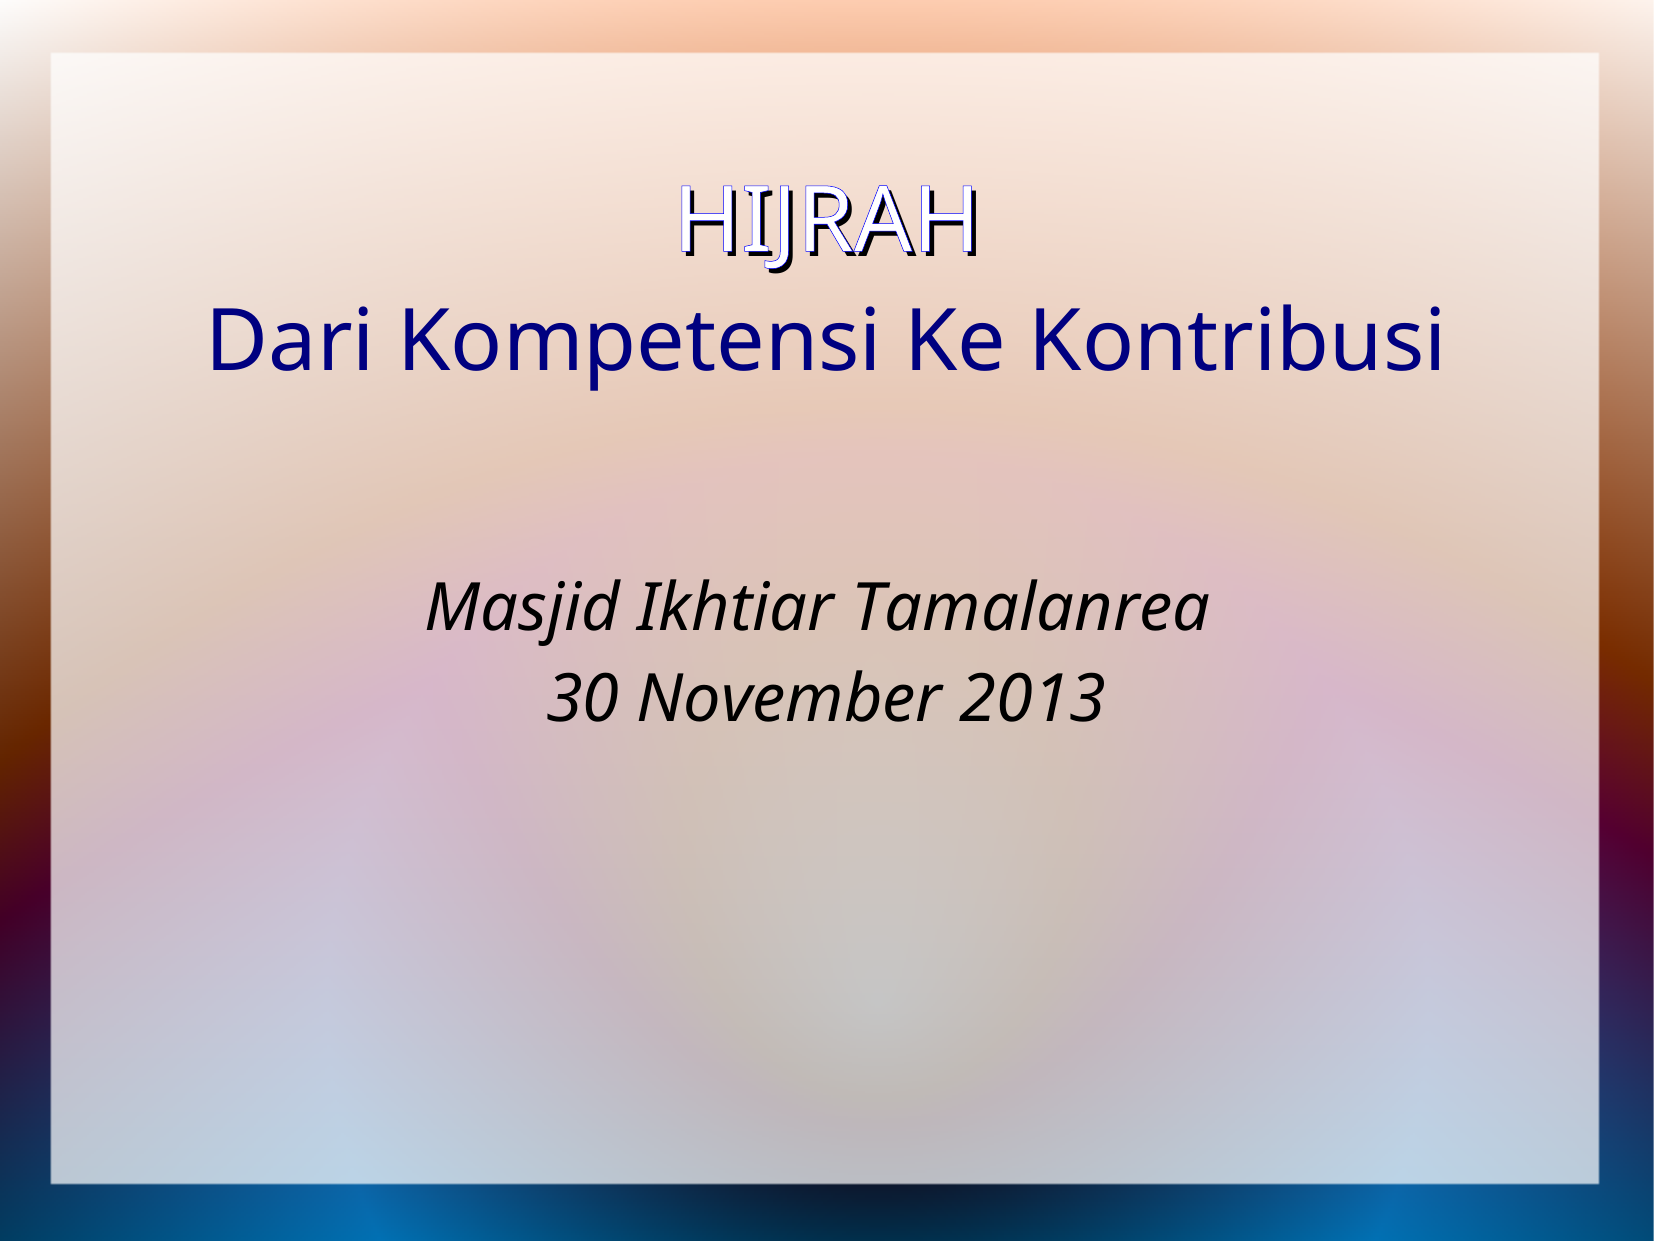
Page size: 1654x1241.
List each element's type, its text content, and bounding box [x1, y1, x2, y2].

picture [0, 0, 1654, 1241]
title HIJRAH Dari Kompetensi Ke Kontribusi [82, 170, 1571, 290]
subtitle Masjid Ikhtiar Tamalanrea 30 November 2013 [82, 290, 1571, 1010]
